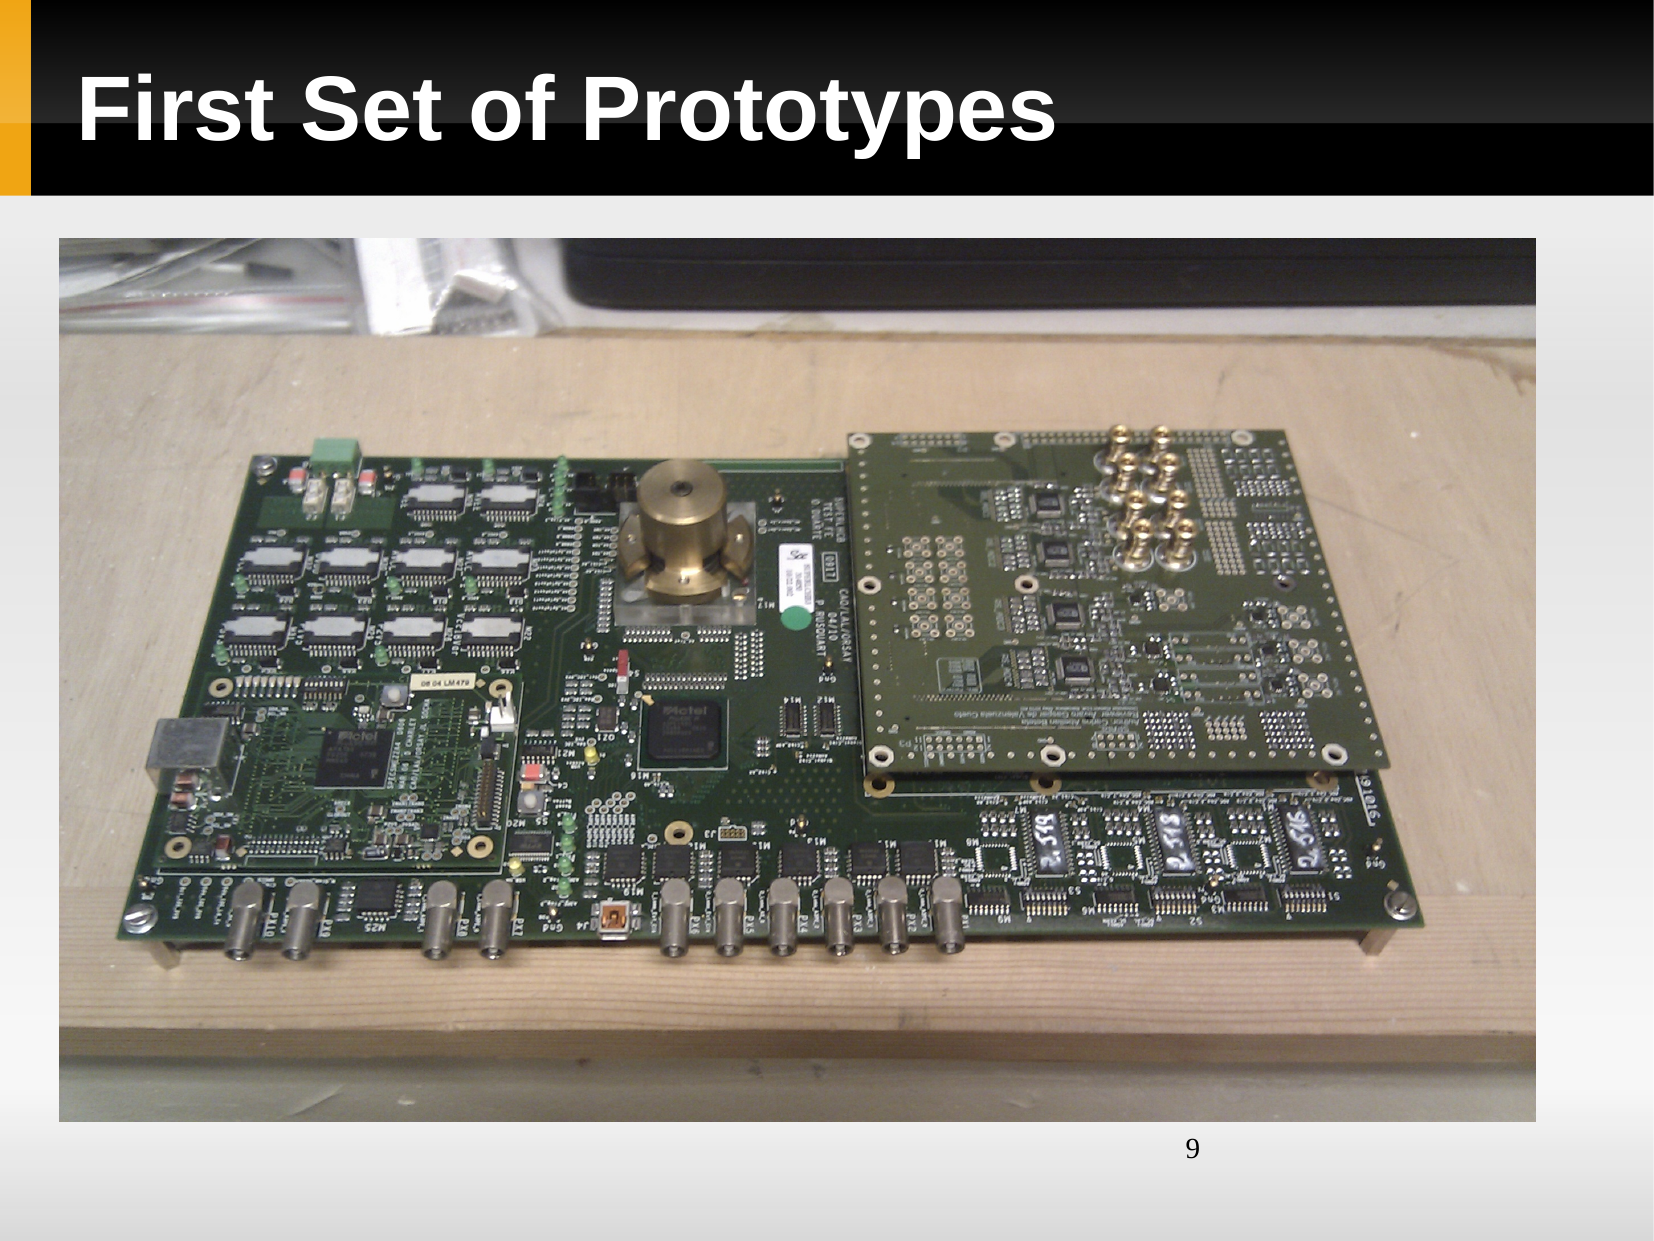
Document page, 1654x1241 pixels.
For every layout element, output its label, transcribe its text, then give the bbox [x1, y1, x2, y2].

text_box [1185, 1129, 1571, 1216]
picture [59, 238, 1536, 1123]
title First Set of Prototypes [76, 7, 1565, 200]
